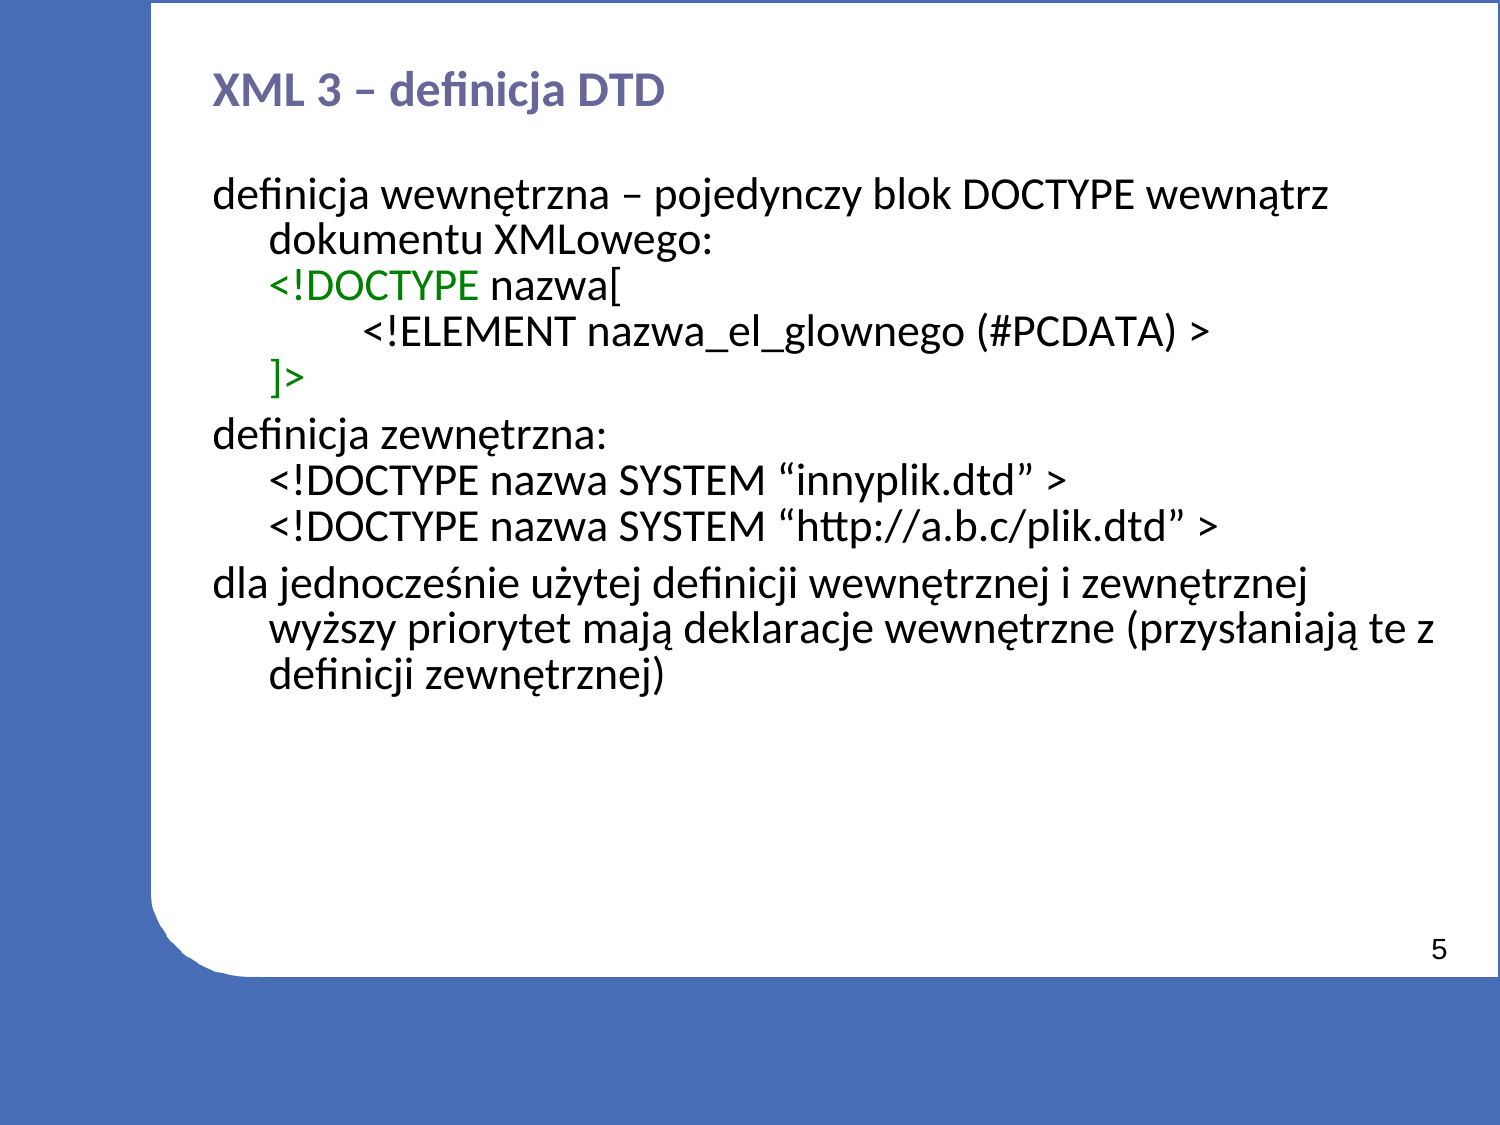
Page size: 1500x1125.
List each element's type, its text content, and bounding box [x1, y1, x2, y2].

list definicja wewnętrzna – pojedynczy blok DOCTYPE wewnątrz dokumentu XMLowego: <!DOCTYPE nazwa[ <!ELEMENT nazwa_el_glownego (#PCDATA) > ]> definicja zewnętrzna: <!DOCTYPE nazwa SYSTEM “innyplik.dtd” > <!DOCTYPE nazwa SYSTEM “http://a.b.c/plik.dtd” > dla jednocześnie użytej definicji wewnętrznej i zewnętrznej wyższy priorytet mają deklaracje wewnętrzne (przysłaniają te z definicji zewnętrznej) [212, 174, 1448, 911]
title XML 3 – definicja DTD [212, 24, 1447, 164]
picture [0, 0, 1500, 1125]
